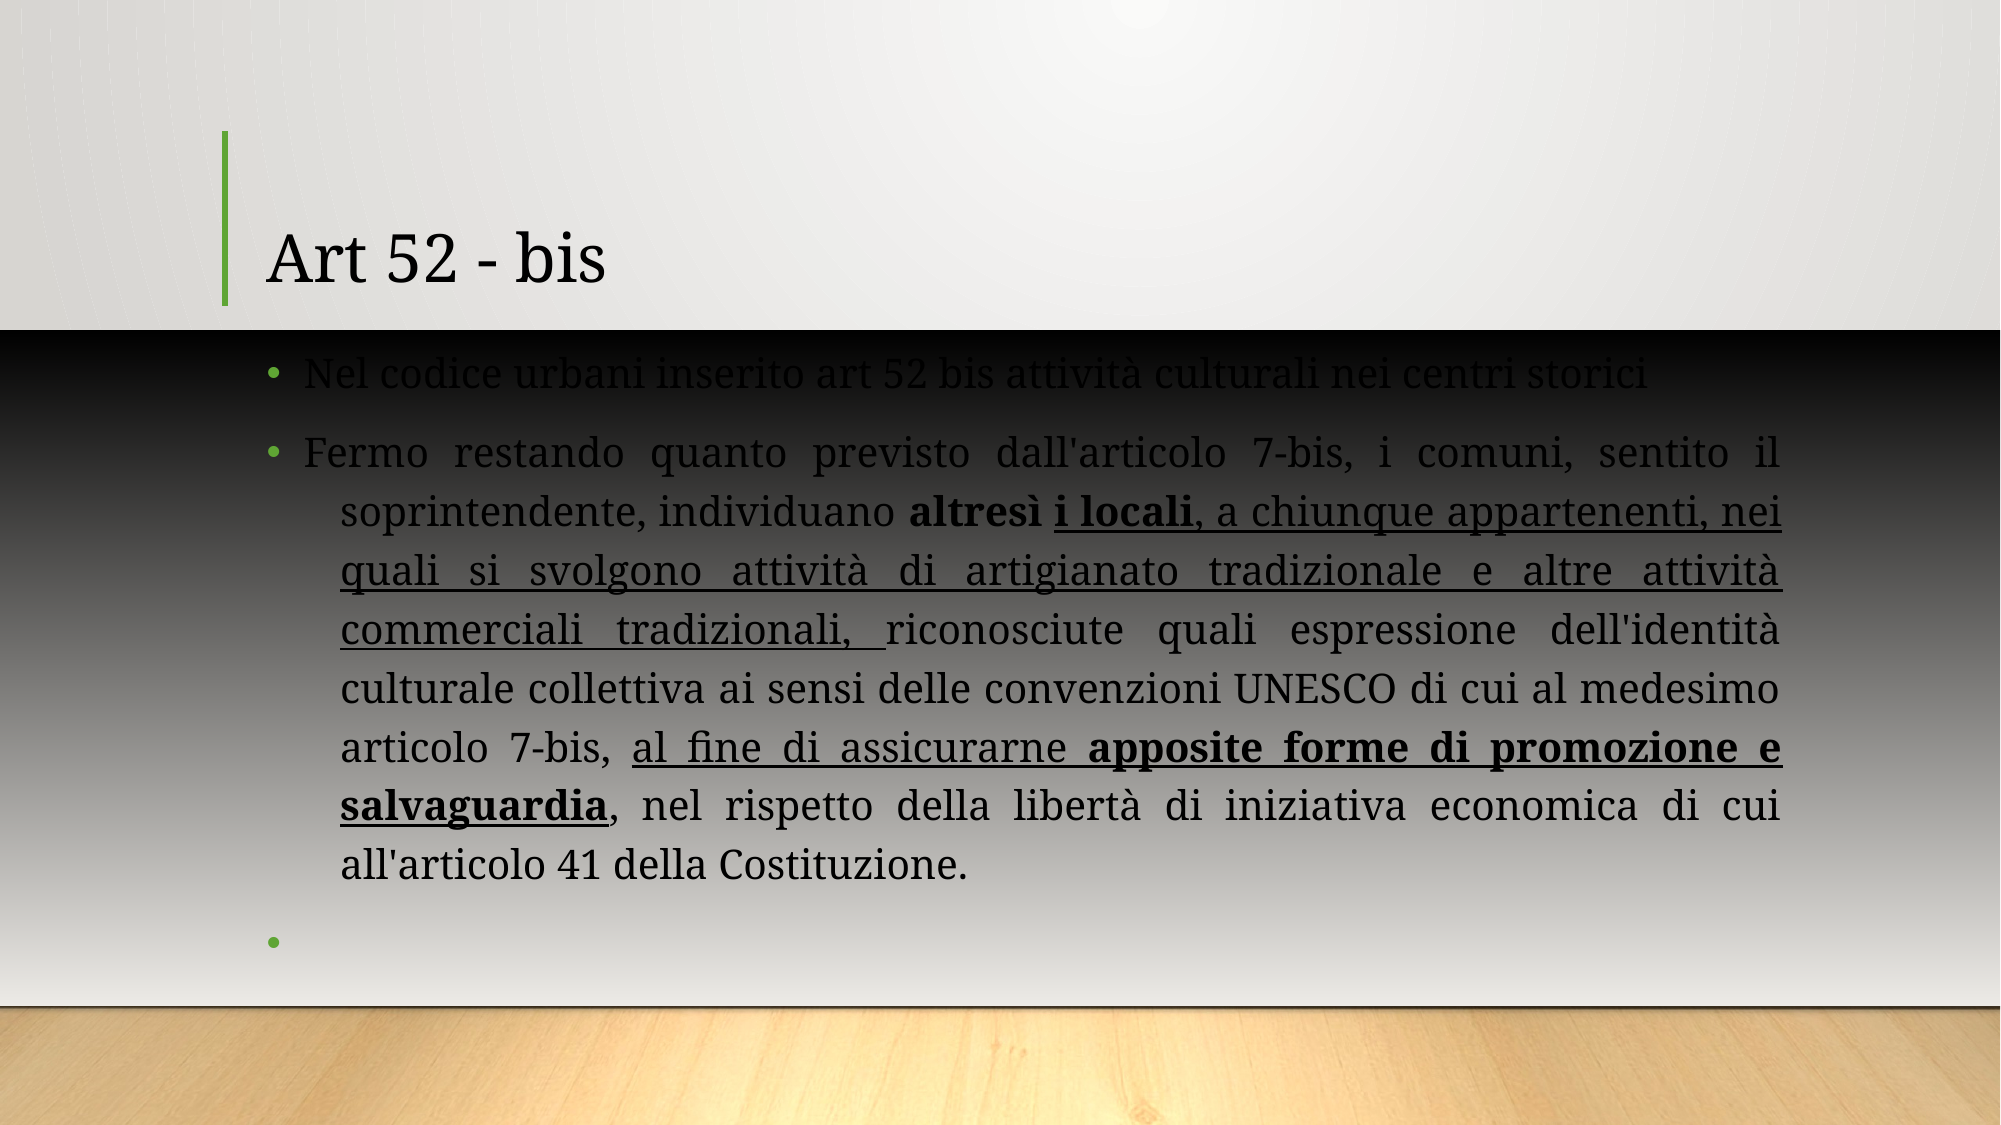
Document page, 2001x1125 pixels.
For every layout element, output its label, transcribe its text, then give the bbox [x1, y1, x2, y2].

list Nel codice urbani inserito art 52 bis attività culturali nei centri storici Fermo restando quanto previsto dall'articolo 7-bis, i comuni, sentito il soprintendente, individuano altresì i locali, a chiunque appartenenti, nei quali si svolgono attività di artigianato tradizionale e altre attività commerciali tradizionali, riconosciute quali espressione dell'identità culturale collettiva ai sensi delle convenzioni UNESCO di cui al medesimo articolo 7-bis, al fine di assicurarne apposite forme di promozione e salvaguardia, nel rispetto della libertà di iniziativa economica di cui all'articolo 41 della Costituzione. [251, 330, 1814, 897]
title Art 52 - bis [251, 131, 1814, 305]
